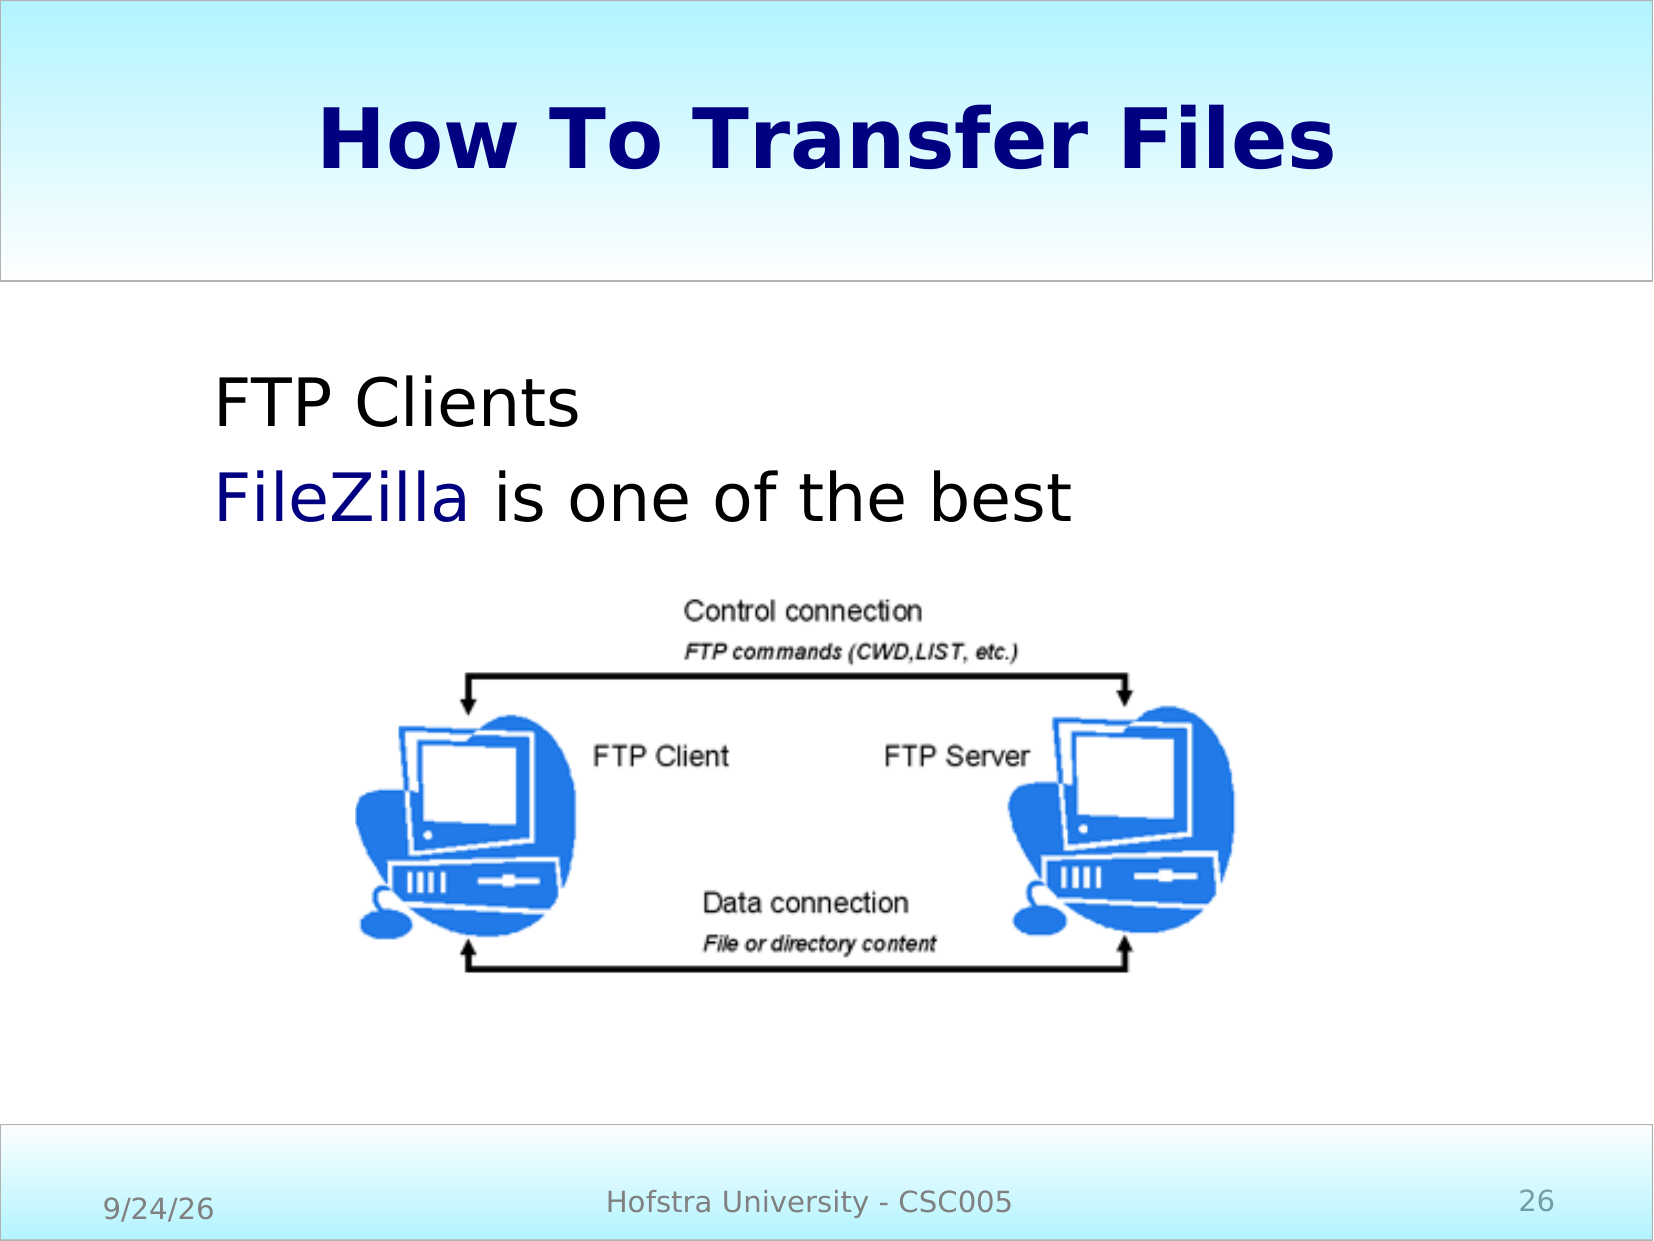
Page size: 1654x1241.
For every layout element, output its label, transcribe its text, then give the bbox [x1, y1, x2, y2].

picture [355, 569, 1241, 1033]
list FTP Clients FileZilla is one of the best [213, 364, 1619, 1095]
title How To Transfer Files [78, 84, 1576, 195]
